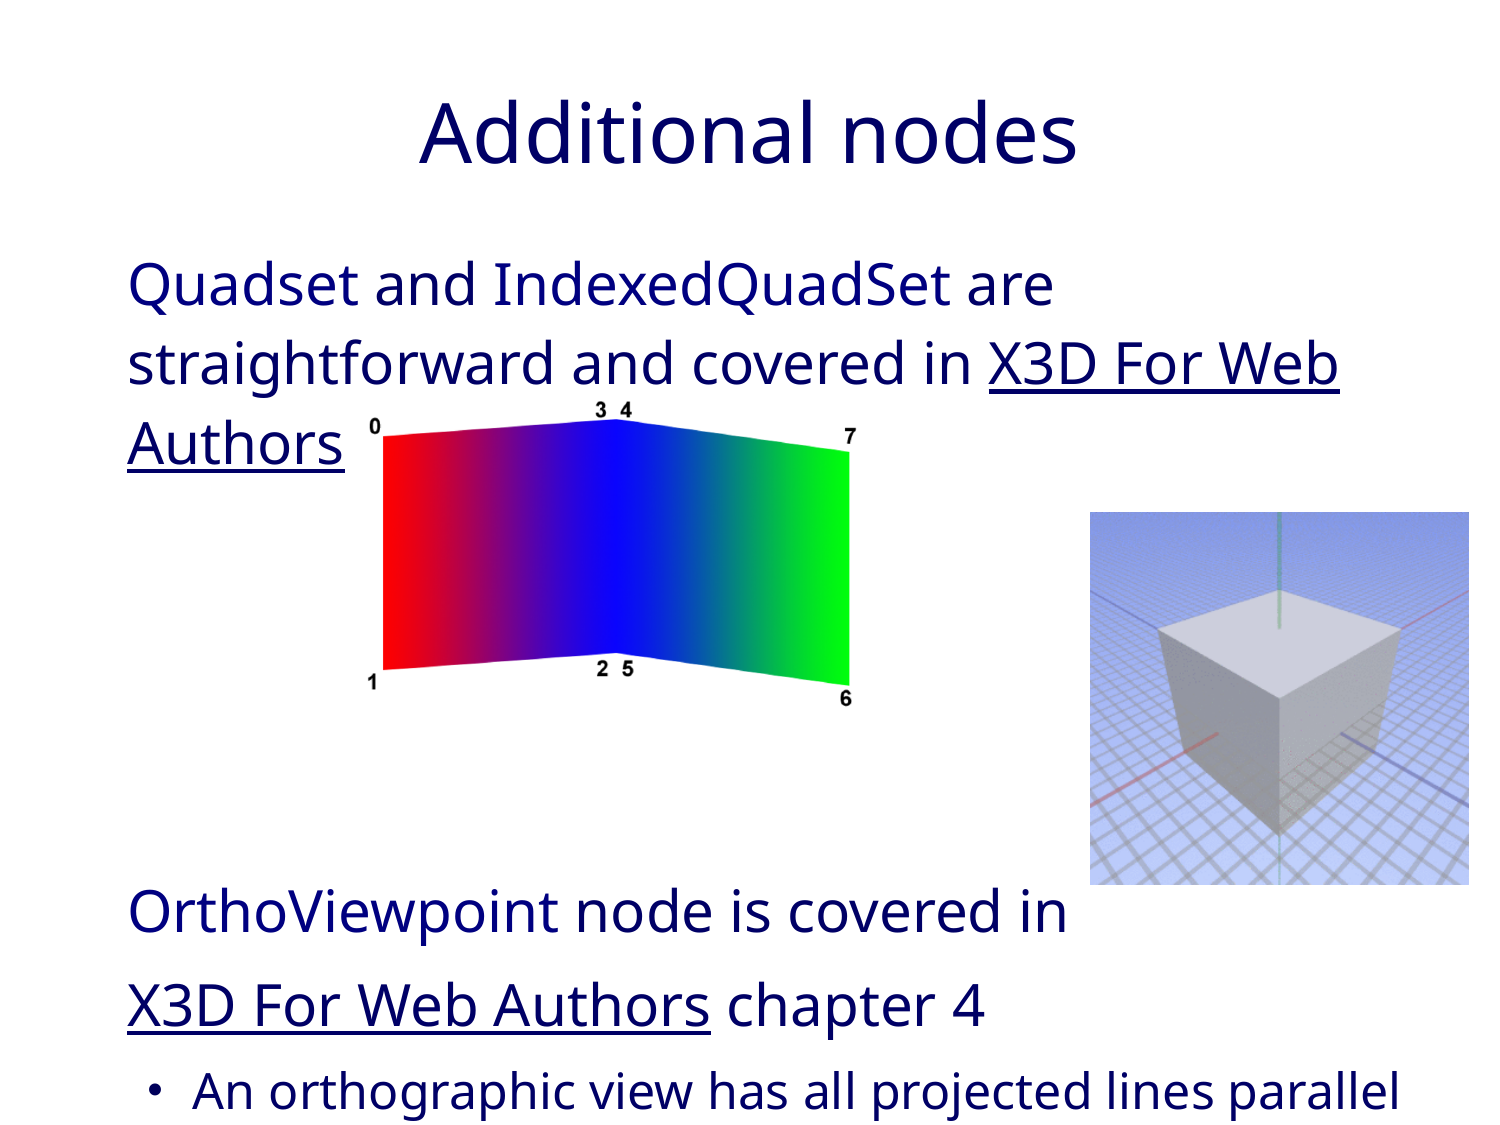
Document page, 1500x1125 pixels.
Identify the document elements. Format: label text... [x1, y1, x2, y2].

picture [360, 394, 859, 710]
picture [1090, 512, 1469, 885]
title Additional nodes [112, 44, 1388, 218]
list Quadset and IndexedQuadSet are straightforward and covered in X3D For Web Authors chapter 13 OrthoViewpoint node is covered in X3D For Web Authors chapter 4 An orthographic view has all projected lines parallel to the projector from centerOfRotation to position [71, 243, 1421, 1026]
